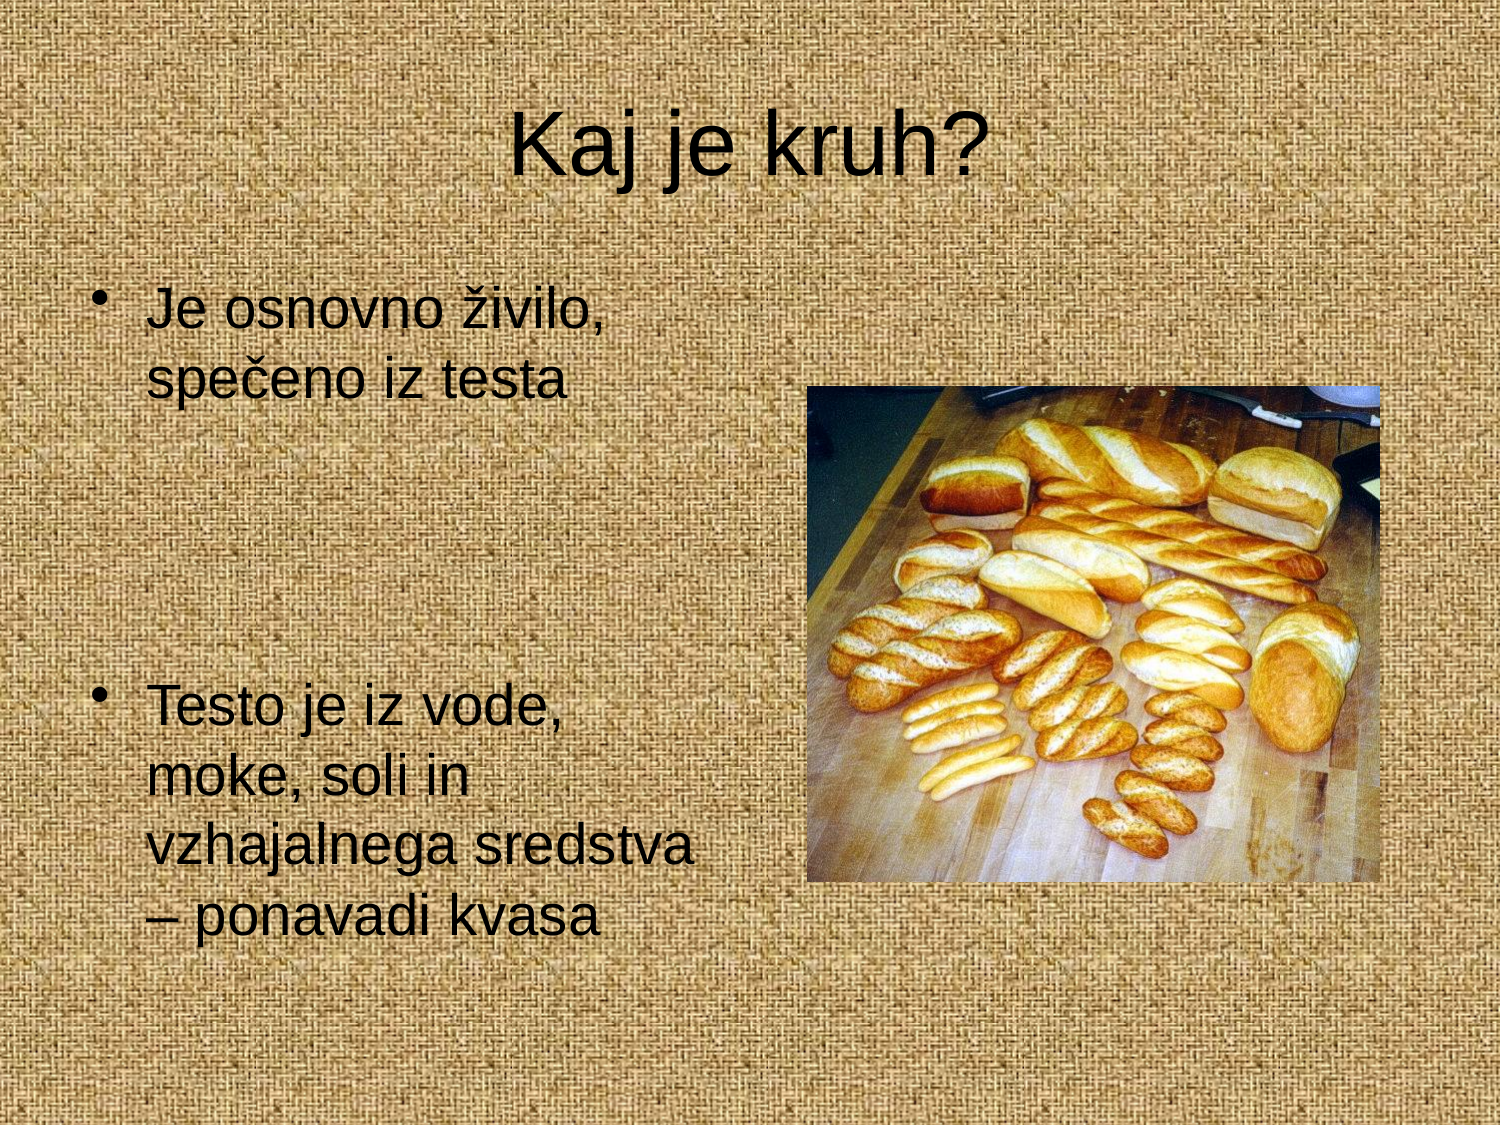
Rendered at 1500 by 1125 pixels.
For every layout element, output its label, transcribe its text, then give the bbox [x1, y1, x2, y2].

list Je osnovno živilo, spečeno iz testa Testo je iz vode, moke, soli in vzhajalnega sredstva – ponavadi kvasa [75, 262, 738, 1005]
picture [0, 0, 1500, 1125]
title Kaj je kruh? [75, 45, 1425, 233]
